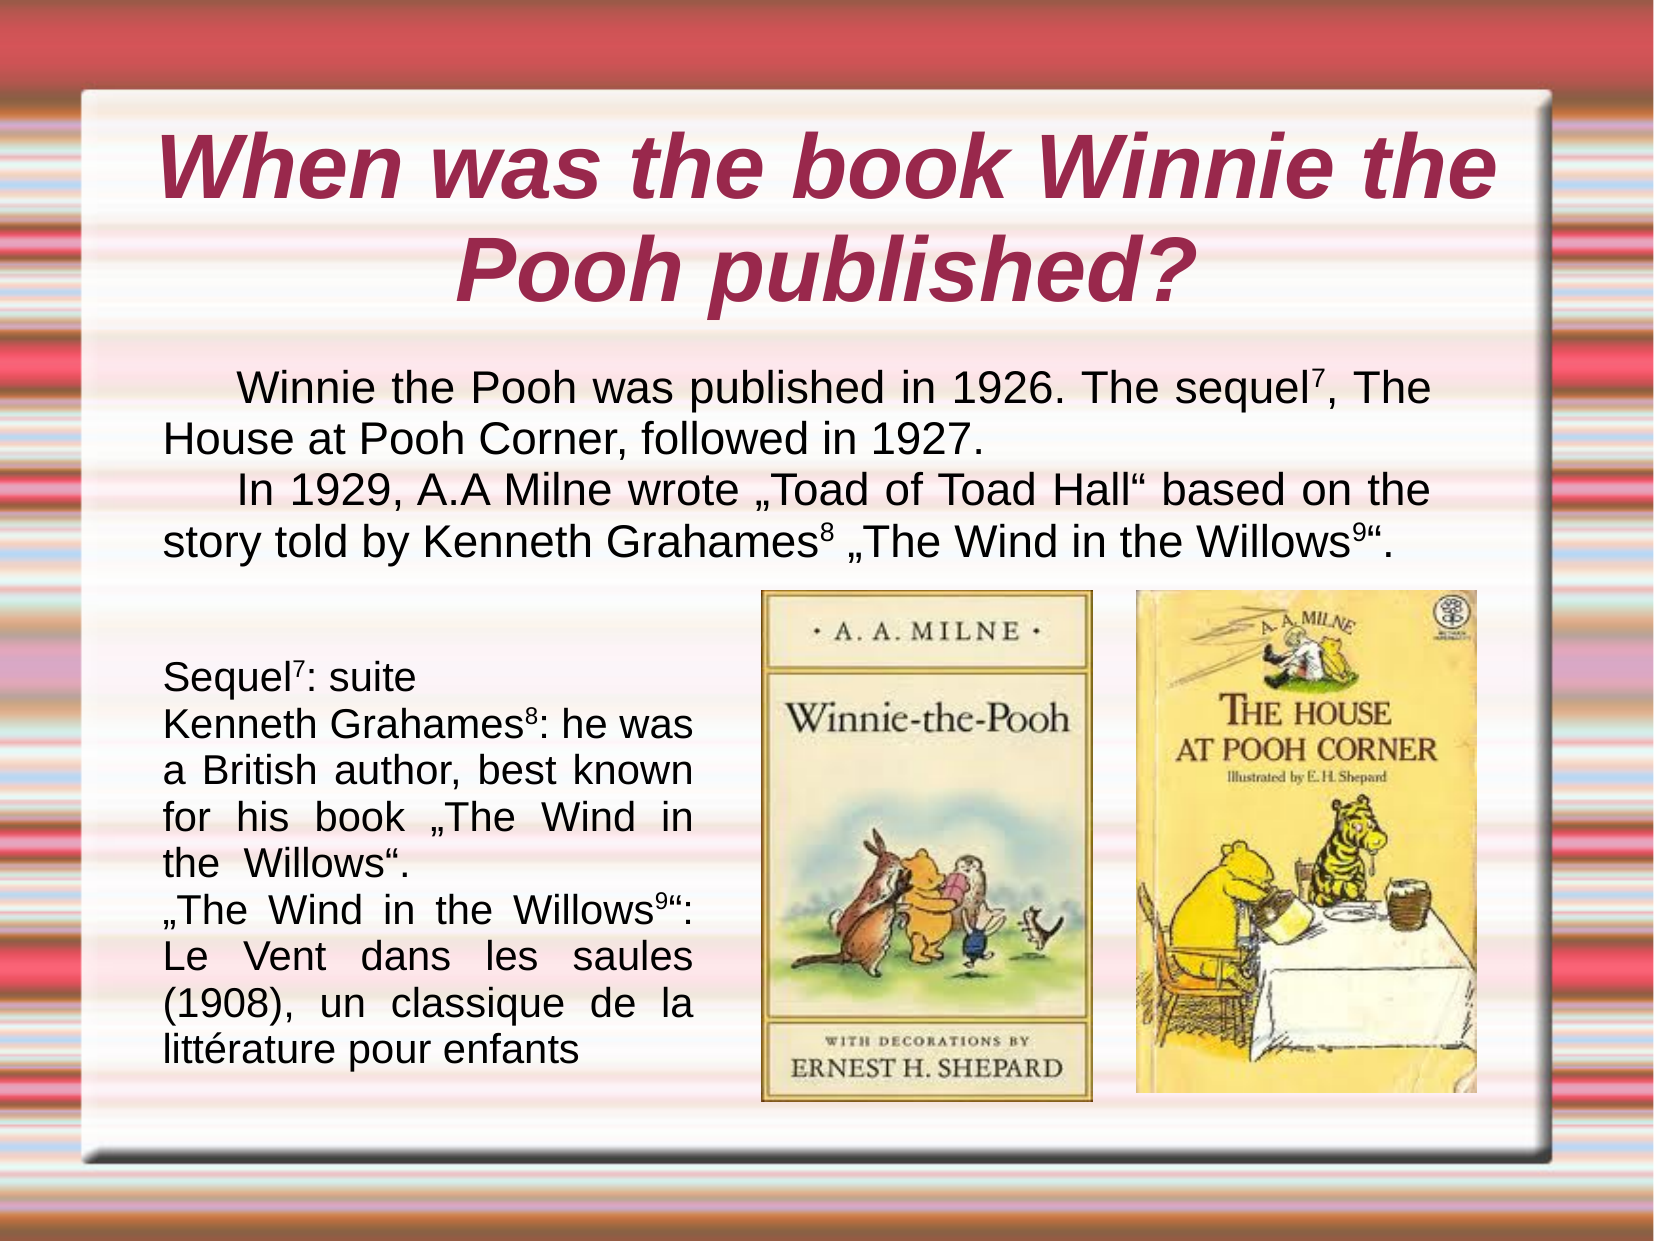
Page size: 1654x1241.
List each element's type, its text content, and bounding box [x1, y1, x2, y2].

title When was the book Winnie the Pooh published? [121, 114, 1534, 322]
text_box Sequel7: suite Kenneth Grahames8: he was a British author, best known for his book „The Wind in the Willows“. „The Wind in the Willows9“: Le Vent dans les saules (1908), un classique de la littérature pour enfants [147, 646, 709, 1182]
text_box Winnie the Pooh was published in 1926. The sequel7, The House at Pooh Corner, followed in 1927. In 1929, A.A Milne wrote „Toad of Toad Hall“ based on the story told by Kenneth Grahames8 „The Wind in the Willows9“. [147, 354, 1447, 578]
picture [0, 0, 1654, 1241]
